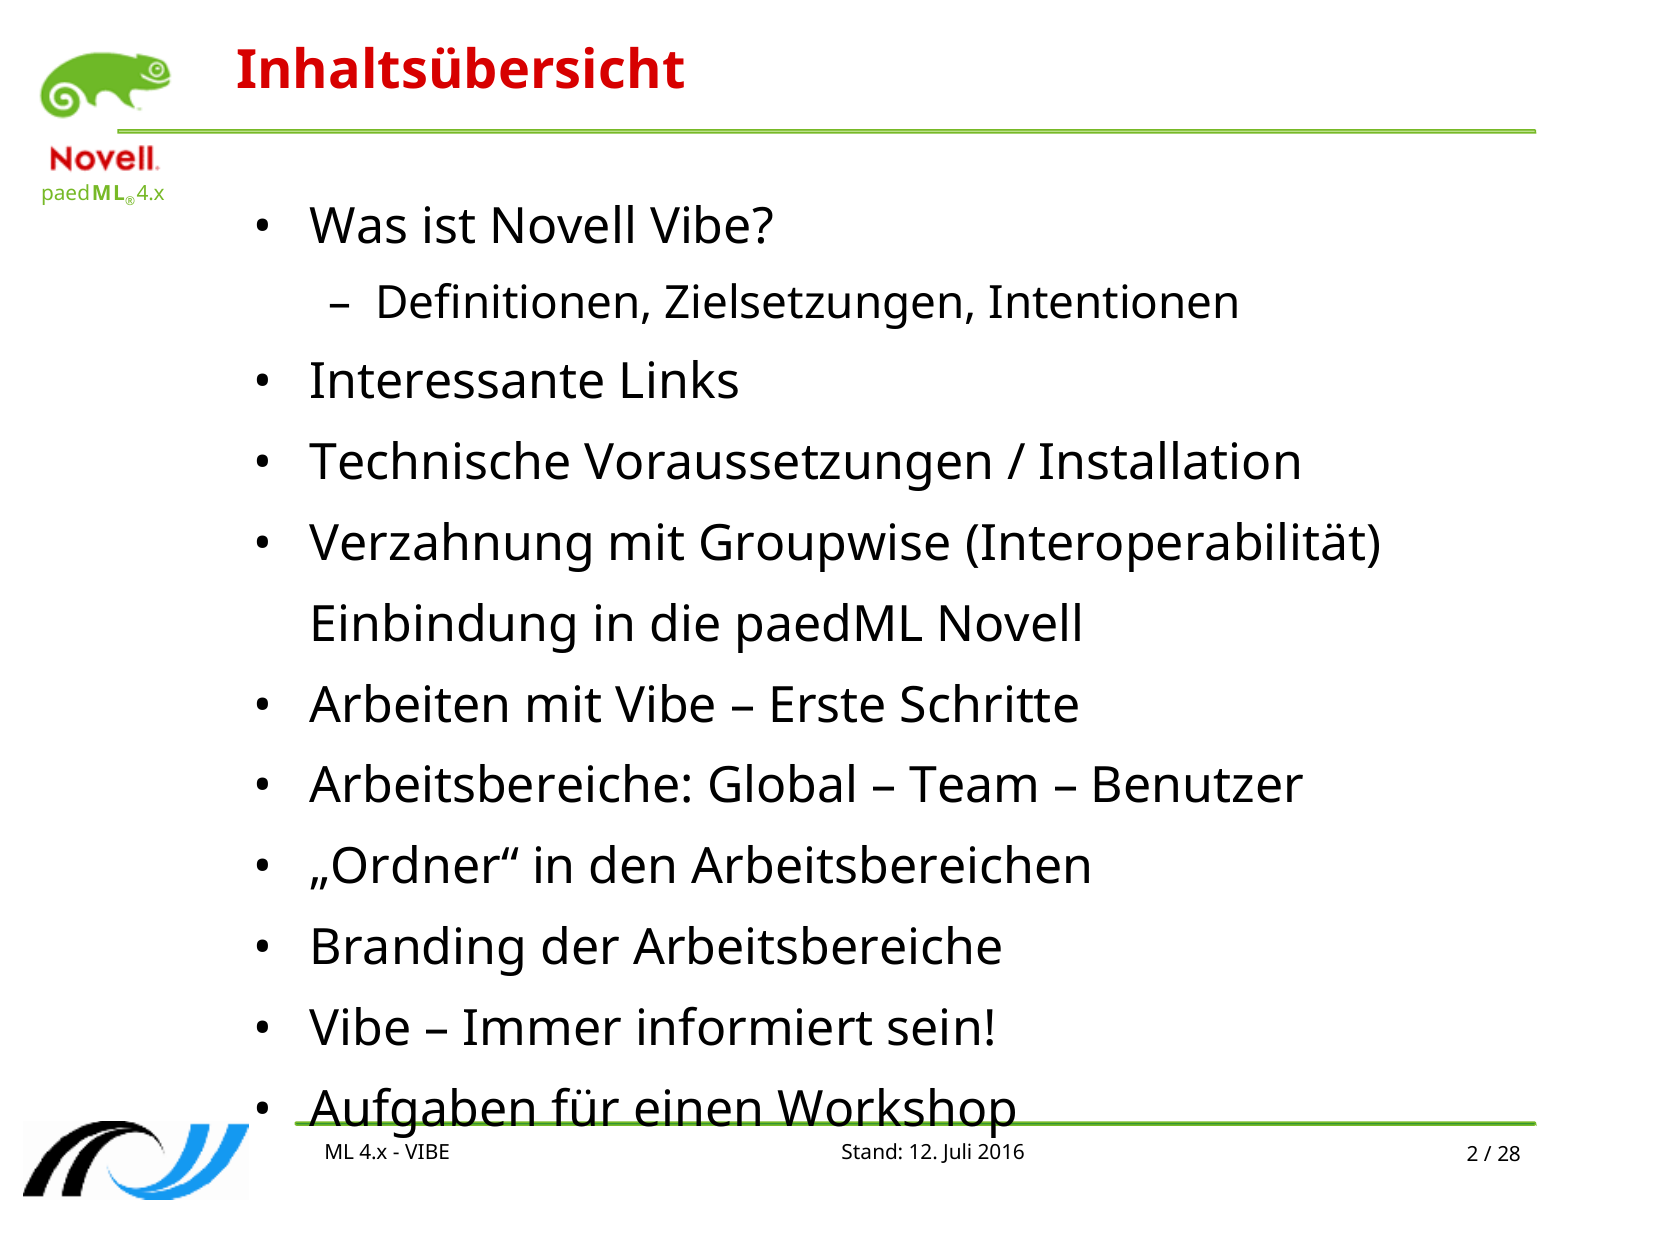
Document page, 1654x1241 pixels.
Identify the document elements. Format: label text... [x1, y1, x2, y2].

title Inhaltsübersicht [236, 17, 1536, 119]
list Was ist Novell Vibe? Definitionen, Zielsetzungen, Intentionen Interessante Links Technische Voraussetzungen / Installation Verzahnung mit Groupwise (Interoperabilität) Einbindung in die paedML Novell Arbeiten mit Vibe – Erste Schritte Arbeitsbereiche: Global – Team – Benutzer „Ordner“ in den Arbeitsbereichen Branding der Arbeitsbereiche Vibe – Immer informiert sein! Aufgaben für einen Workshop [253, 190, 1530, 1054]
picture [26, 35, 184, 193]
picture [23, 1121, 249, 1200]
